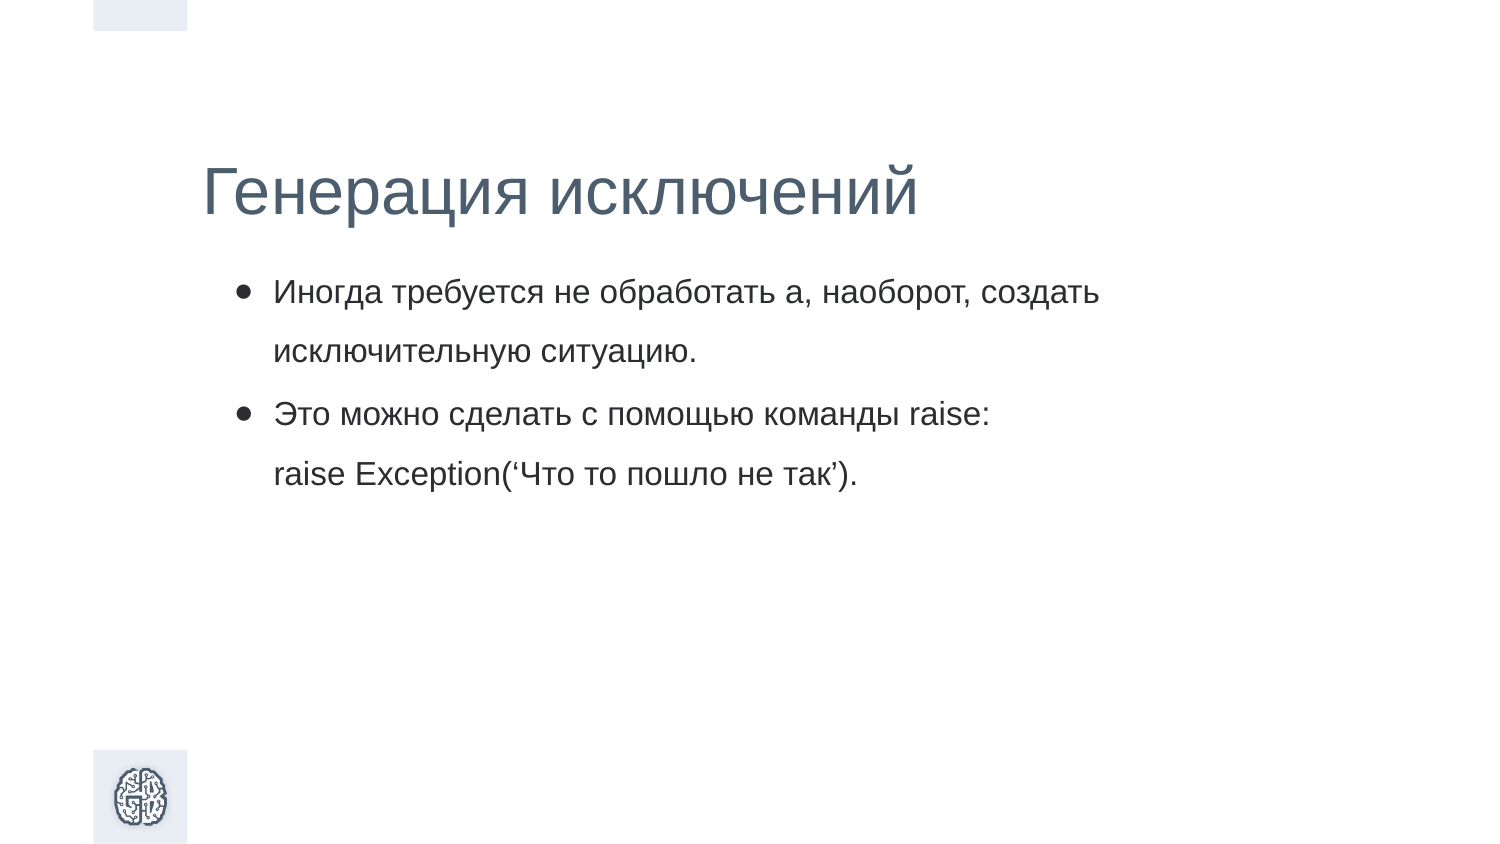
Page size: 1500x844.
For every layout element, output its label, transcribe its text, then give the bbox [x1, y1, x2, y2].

text_box Генерация исключений [187, 93, 1312, 259]
text_box Это можно сделать с помощью команды raise: raise Exception(‘Что то пошло не так’). [187, 371, 1313, 493]
text_box Иногда требуется не обработать а, наоборот, создать исключительную ситуацию. [187, 259, 1312, 360]
picture [106, 760, 175, 834]
